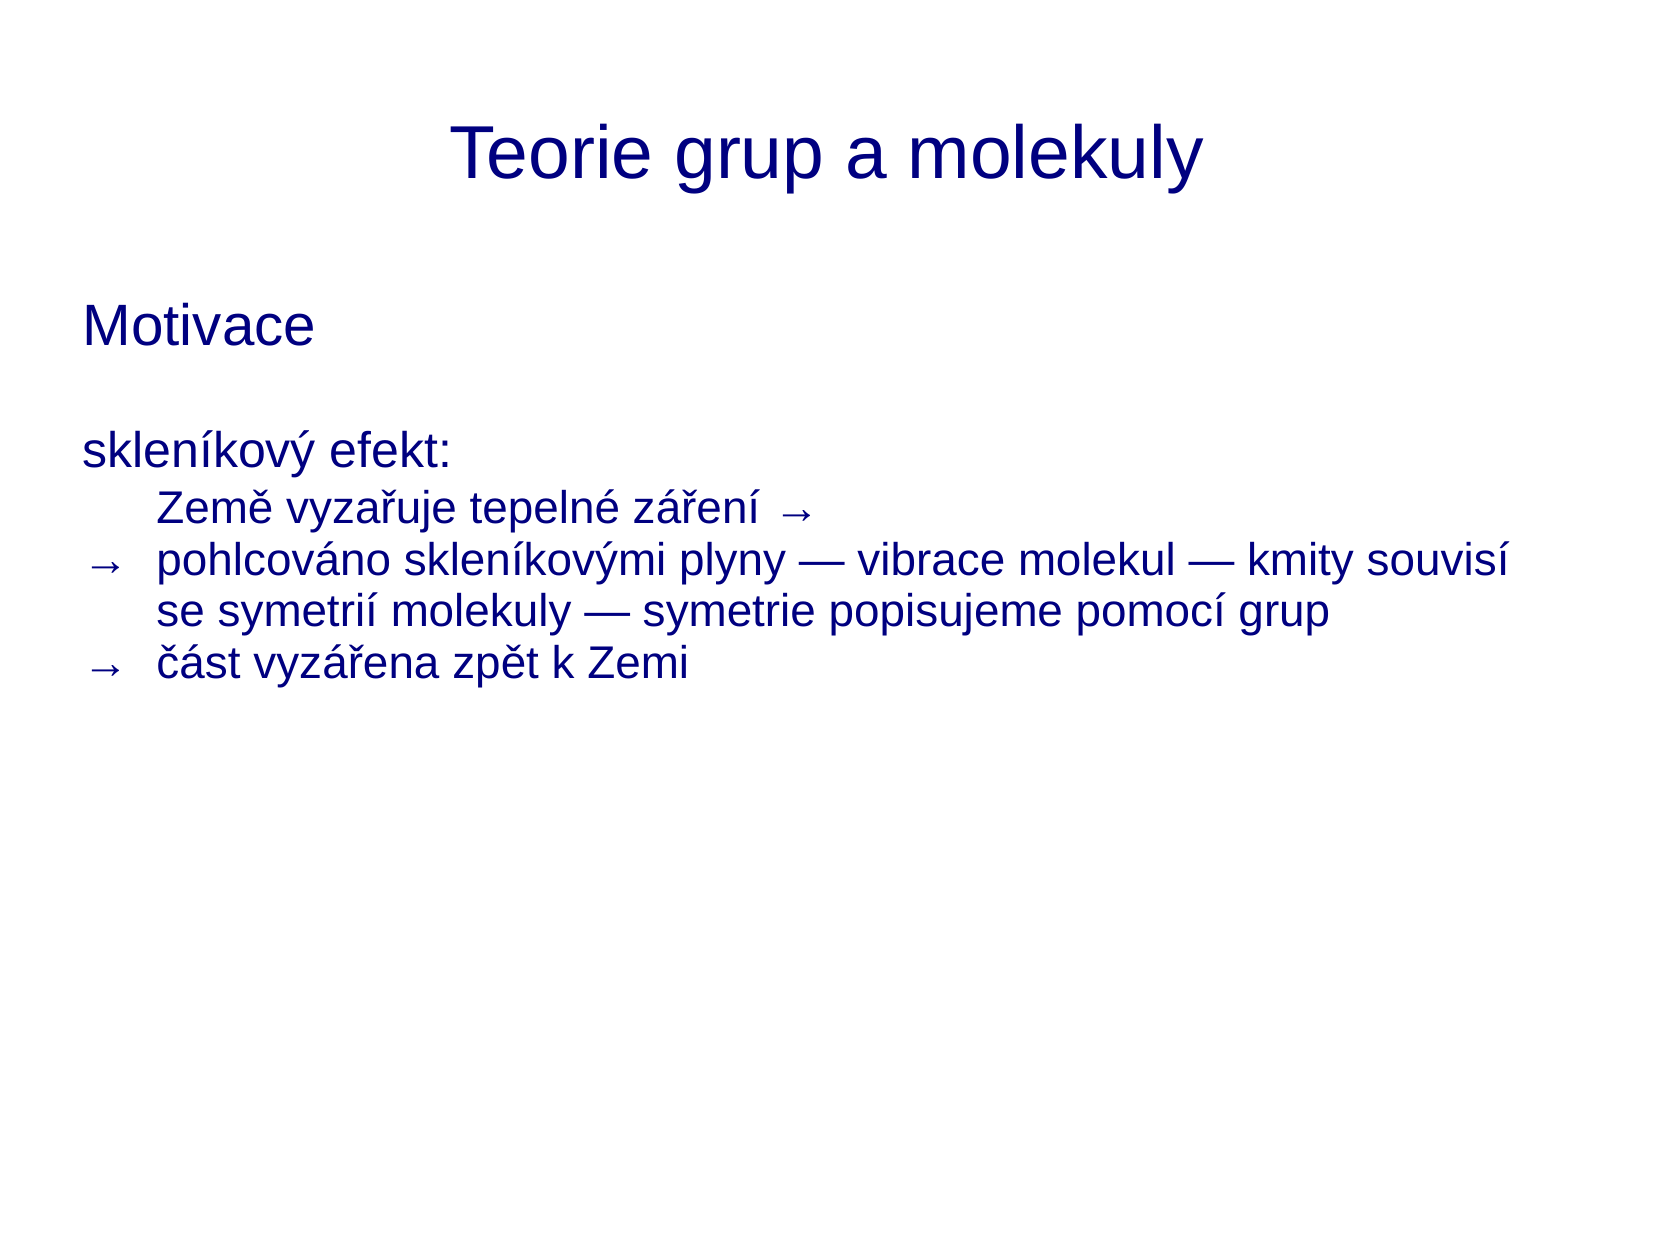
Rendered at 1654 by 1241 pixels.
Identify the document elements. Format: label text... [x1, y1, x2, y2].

title Teorie grup a molekuly [82, 56, 1571, 250]
subtitle Motivace skleníkový efekt: Země vyzařuje tepelné záření → → pohlcováno skleníkovými plyny ― vibrace molekul ― kmity souvisí se symetrií molekuly ― symetrie popisujeme pomocí grup → část vyzářena zpět k Zemi [82, 293, 1571, 1105]
